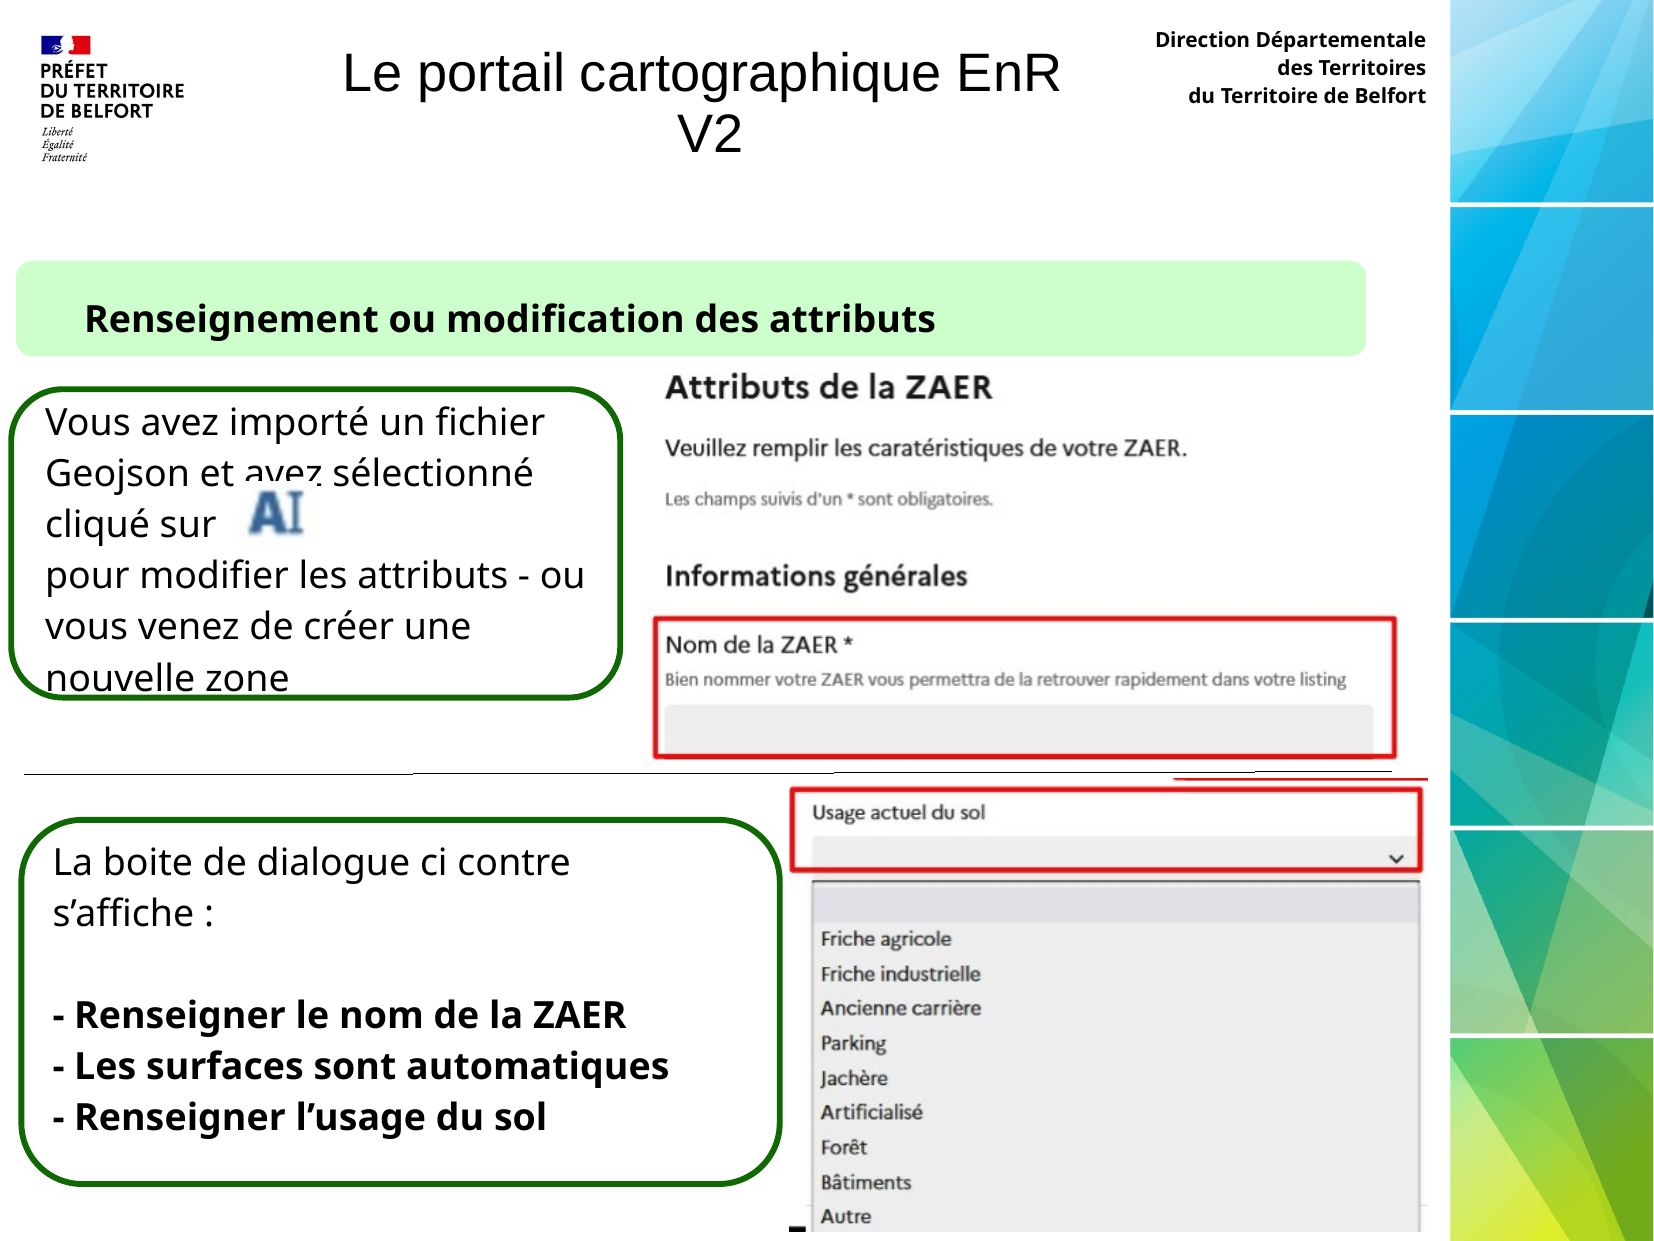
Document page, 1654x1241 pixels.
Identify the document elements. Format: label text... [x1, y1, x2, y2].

text_box Vous avez importé un fichier Geojson et avez sélectionné cliqué sur pour modifier les attributs - ou vous venez de créer une nouvelle zone [30, 388, 640, 716]
picture [1450, 0, 1654, 415]
title Le portail cartographique EnR V2 [59, 17, 1347, 189]
picture [643, 362, 1402, 765]
text_box Vous avez importé un fichier Geojson et avez sélectionné cliqué sur pour modifier les attributs - ou vous venez de créer une nouvelle zone [30, 393, 617, 694]
text_box Renseignement ou modification des attributs [59, 268, 1318, 368]
picture [1450, 454, 1654, 1241]
text_box La boite de dialogue ci contre s’affiche : - Renseigner le nom de la ZAER - Les surfaces sont automatiques - Renseigner l’usage du sol [37, 827, 719, 1118]
picture [238, 481, 317, 549]
picture [789, 778, 1428, 1232]
text_box [16, 260, 1367, 357]
picture [23, 17, 59, 179]
